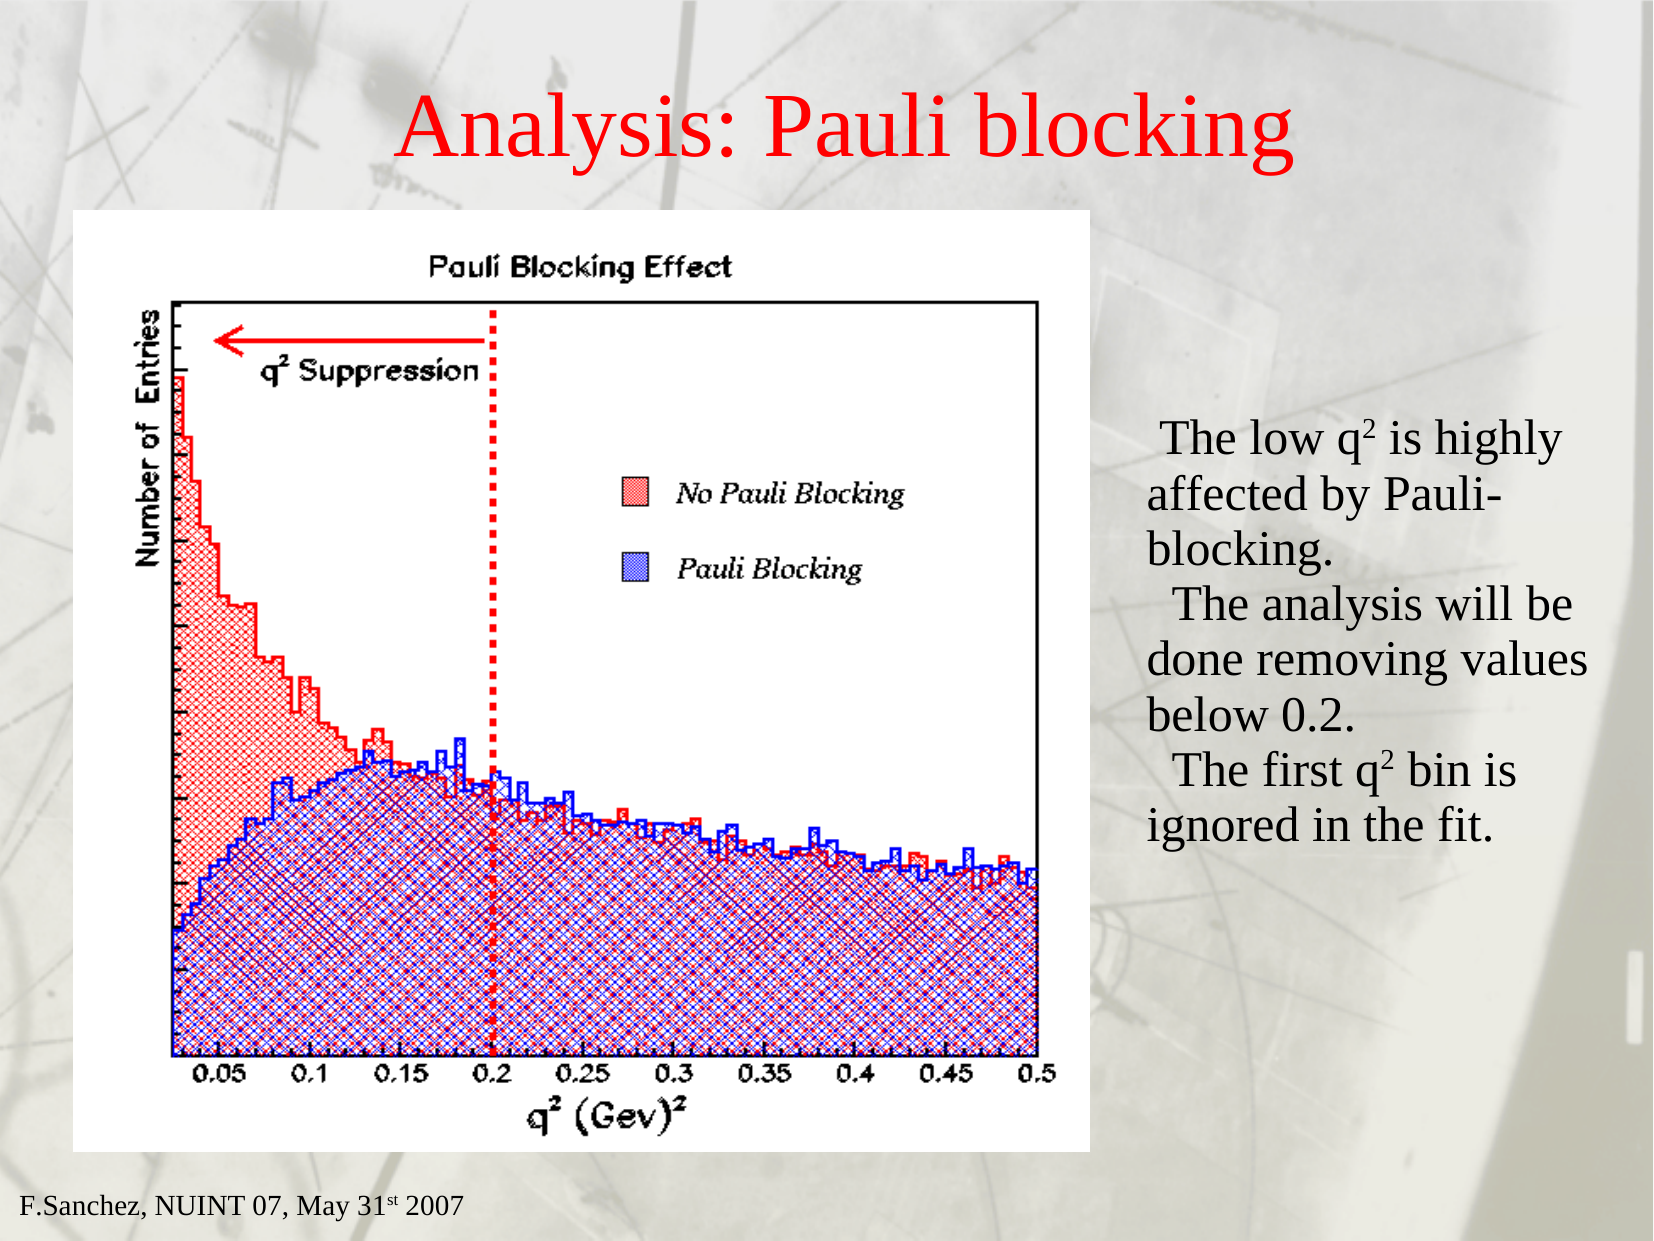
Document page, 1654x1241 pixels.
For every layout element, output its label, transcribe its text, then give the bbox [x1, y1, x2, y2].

picture [0, 0, 1654, 1241]
title Analysis: Pauli blocking [101, 22, 1590, 230]
text_box The low q2 is highly affected by Pauli-blocking. The analysis will be done removing values below 0.2. The first q2 bin is ignored in the fit. [1146, 410, 1605, 865]
